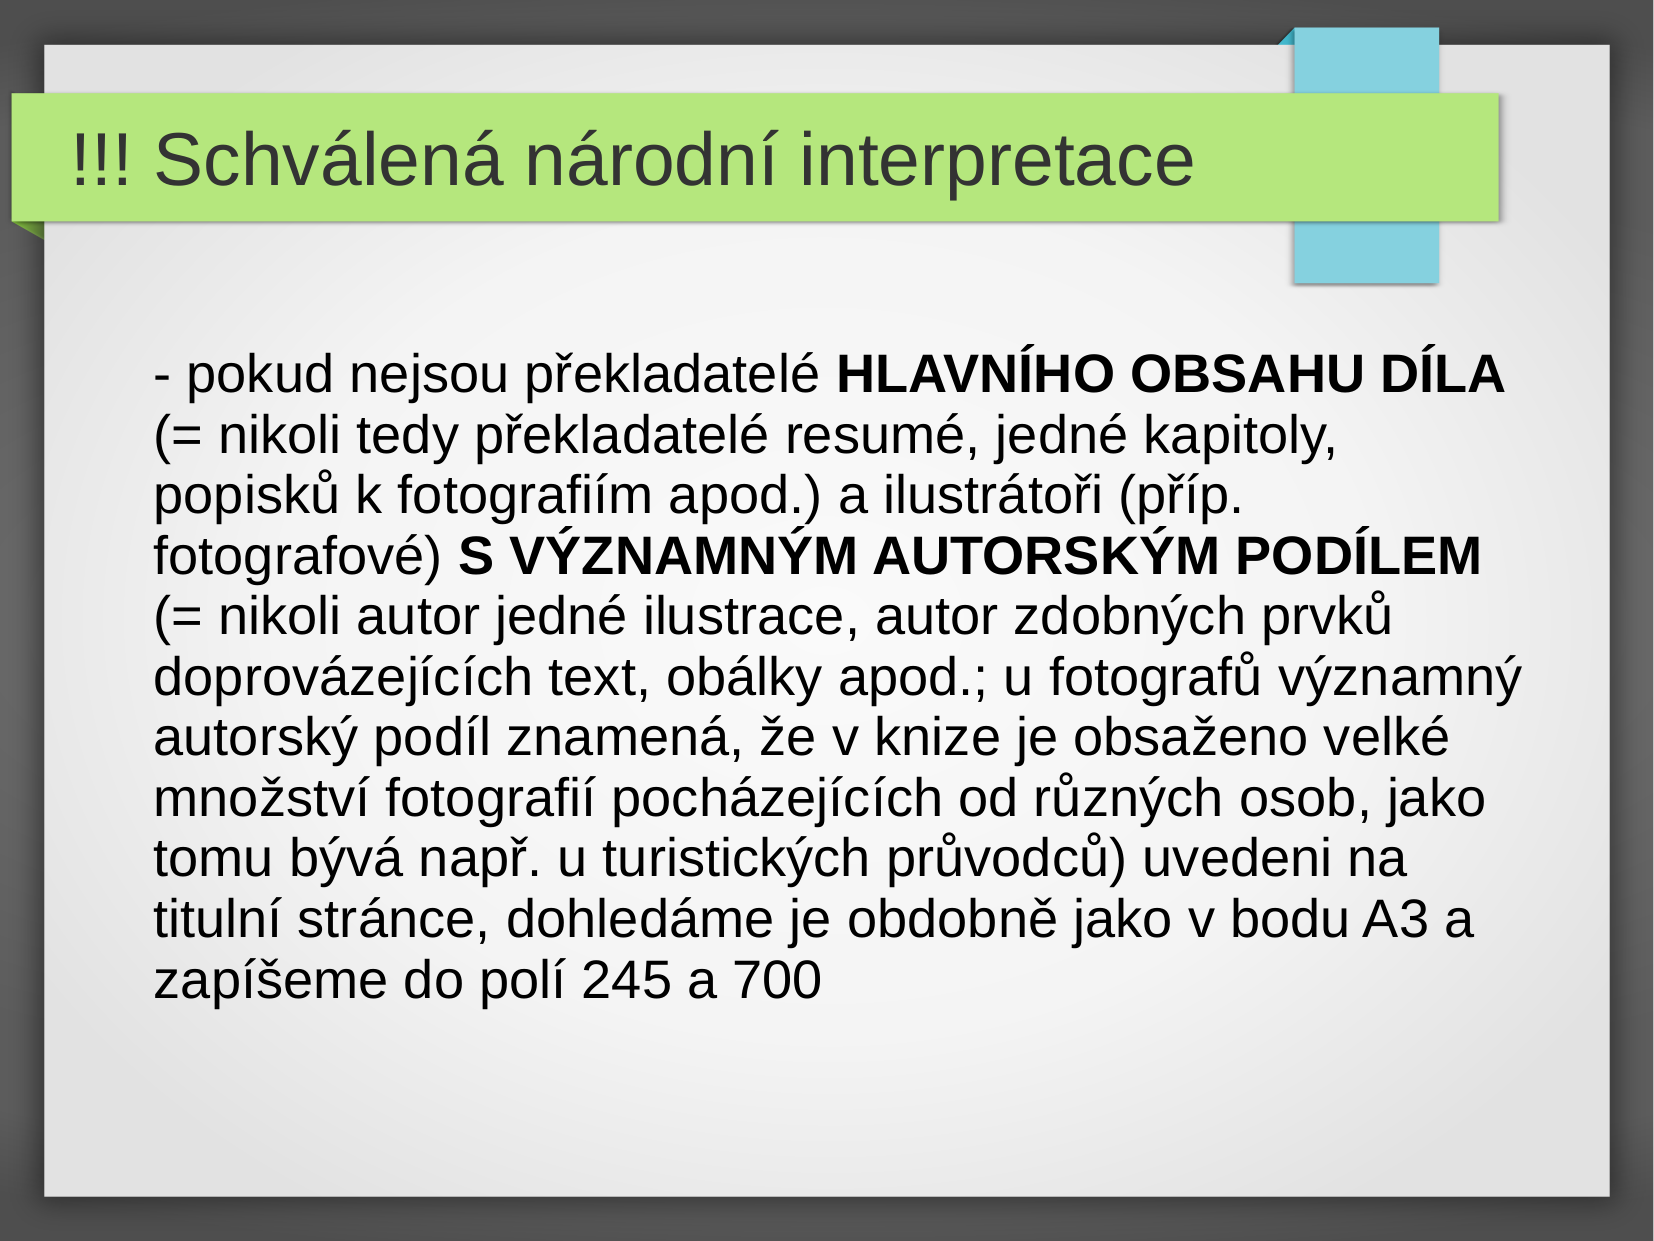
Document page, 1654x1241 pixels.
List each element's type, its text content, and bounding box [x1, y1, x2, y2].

list - pokud nejsou překladatelé HLAVNÍHO OBSAHU DÍLA (= nikoli tedy překladatelé resumé, jedné kapitoly, popisků k fotografiím apod.) a ilustrátoři (příp. fotografové) S VÝZNAMNÝM AUTORSKÝM PODÍLEM (= nikoli autor jedné ilustrace, autor zdobných prvků doprovázejících text, obálky apod.; u fotografů významný autorský podíl znamená, že v knize je obsaženo velké množství fotografií pocházejících od různých osob, jako tomu bývá např. u turistických průvodců) uvedeni na titulní stránce, dohledáme je obdobně jako v bodu A3 a zapíšeme do polí 245 a 700 [82, 343, 1538, 1063]
picture [0, 0, 1654, 1241]
title !!! Schválená národní interpretace [70, 106, 1229, 213]
